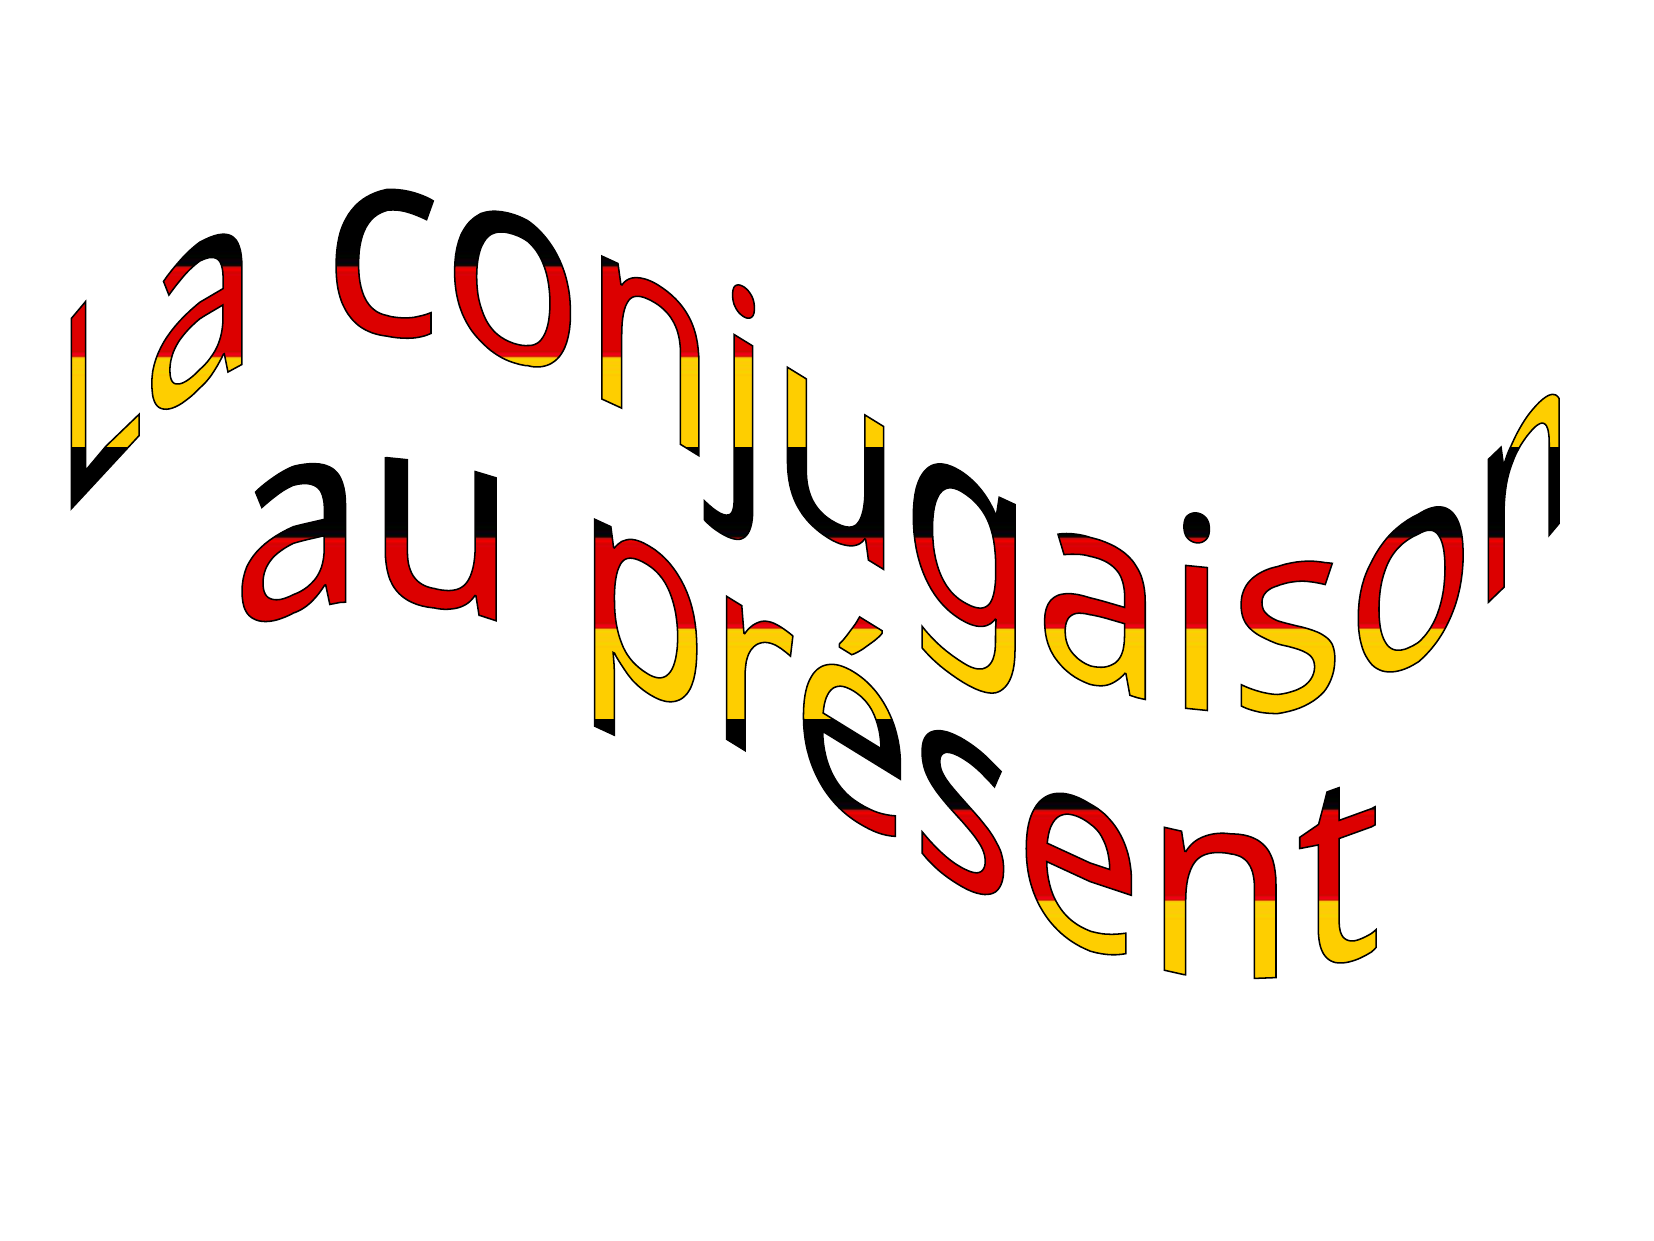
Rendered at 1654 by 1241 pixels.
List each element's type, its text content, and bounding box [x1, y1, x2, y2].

text_box La conjugaison au présent [922, 730, 1004, 895]
text_box La conjugaison au présent [594, 519, 697, 736]
text_box La conjugaison au présent [1488, 394, 1560, 603]
text_box La conjugaison au présent [839, 616, 883, 655]
text_box La conjugaison au présent [385, 457, 497, 621]
text_box La conjugaison au présent [601, 256, 699, 456]
text_box La conjugaison au présent [1044, 533, 1146, 700]
text_box La conjugaison au présent [1241, 561, 1335, 714]
text_box La conjugaison au présent [1299, 787, 1377, 963]
text_box La conjugaison au présent [803, 664, 901, 837]
text_box La conjugaison au présent [454, 211, 571, 367]
text_box La conjugaison au présent [242, 463, 346, 622]
text_box La conjugaison au présent [71, 301, 140, 509]
text_box La conjugaison au présent [726, 596, 793, 751]
text_box La conjugaison au présent [336, 189, 434, 339]
text_box La conjugaison au présent [1026, 793, 1132, 955]
text_box La conjugaison au présent [1164, 827, 1277, 979]
text_box La conjugaison au présent [913, 463, 1016, 694]
text_box La conjugaison au présent [151, 234, 242, 410]
text_box La conjugaison au présent [704, 334, 753, 540]
text_box La conjugaison au présent [1185, 565, 1208, 711]
text_box La conjugaison au présent [1358, 506, 1464, 672]
text_box La conjugaison au présent [1183, 512, 1210, 543]
text_box La conjugaison au présent [732, 284, 755, 319]
text_box La conjugaison au présent [787, 367, 884, 570]
